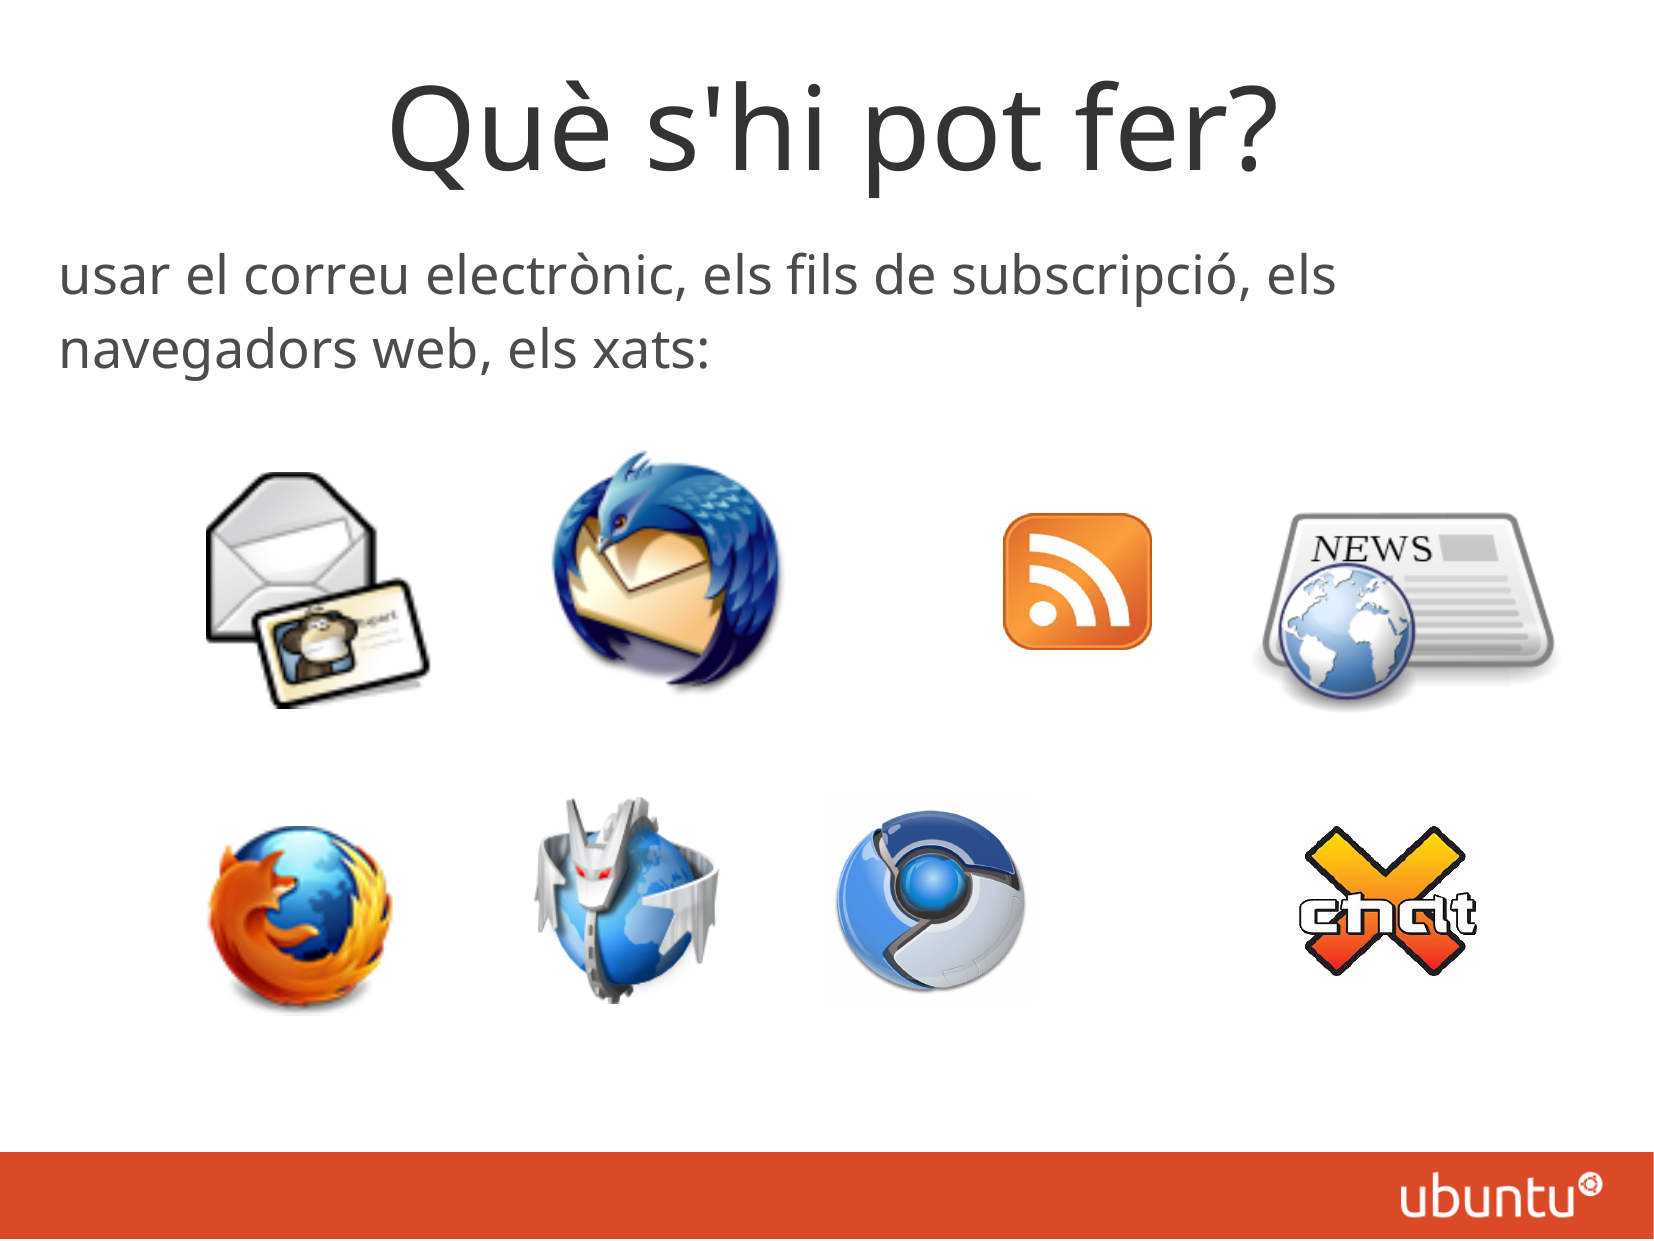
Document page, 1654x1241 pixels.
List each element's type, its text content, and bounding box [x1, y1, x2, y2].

text_box Què s'hi pot fer? [29, 59, 1488, 207]
picture [206, 472, 446, 709]
picture [206, 826, 396, 1016]
picture [0, 1152, 1654, 1239]
picture [826, 797, 1034, 1004]
picture [1299, 826, 1477, 976]
picture [531, 442, 798, 709]
picture [1252, 425, 1566, 739]
text_box usar el correu electrònic, els fils de subscripció, els navegadors web, els xats: [59, 236, 1590, 358]
picture [1003, 513, 1152, 650]
picture [531, 797, 721, 1004]
